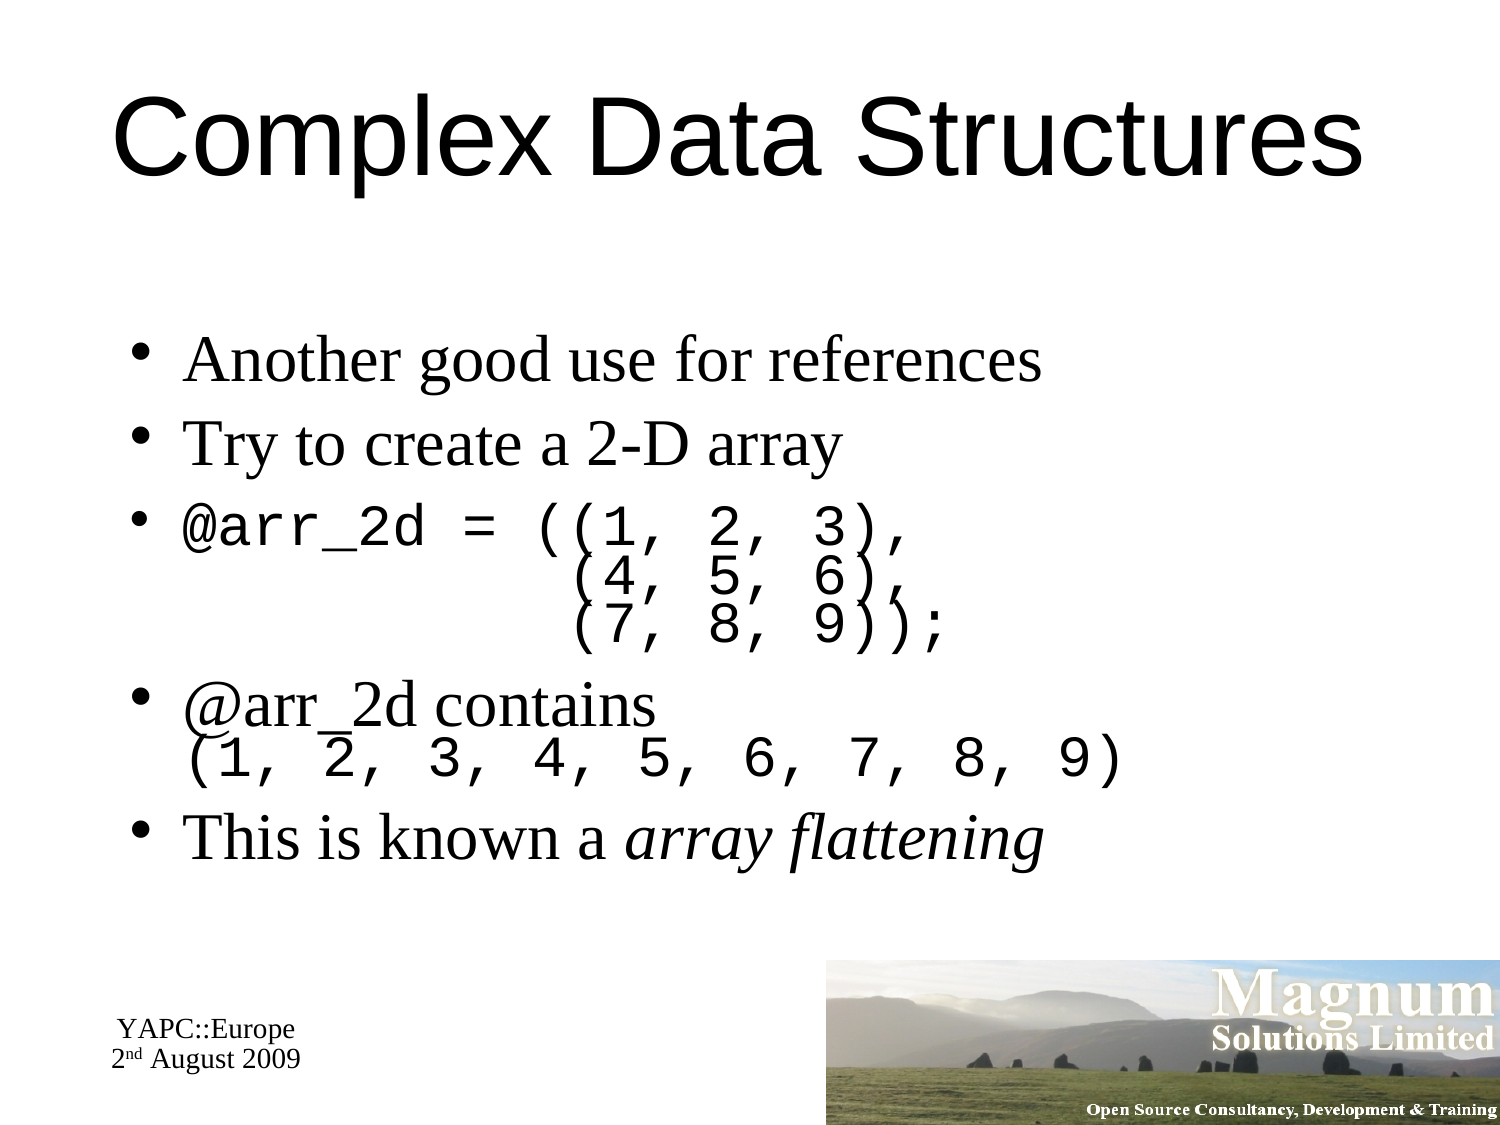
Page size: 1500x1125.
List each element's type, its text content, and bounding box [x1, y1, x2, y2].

title Complex Data Structures [59, 29, 1418, 207]
picture [826, 960, 1500, 1125]
list Another good use for references Try to create a 2-D array @arr_2d = ((1, 2, 3), (4, 5, 6), (7, 8, 9)); @arr_2d contains (1, 2, 3, 4, 5, 6, 7, 8, 9) This is known a array flattening [112, 337, 1388, 890]
